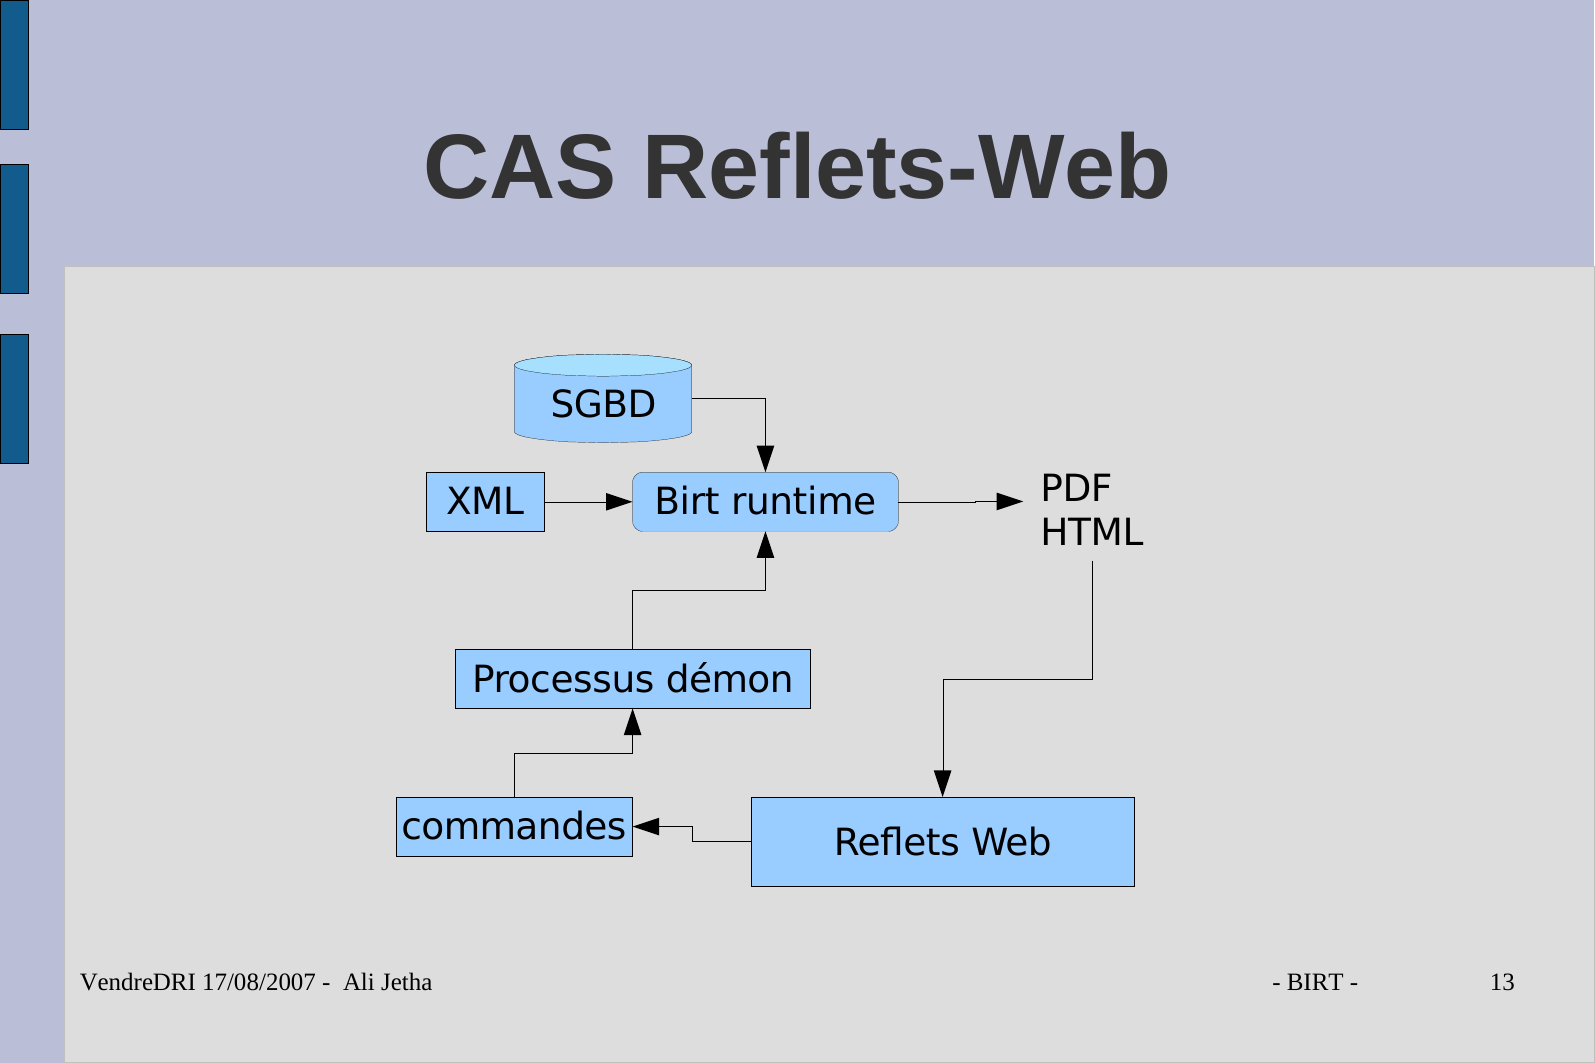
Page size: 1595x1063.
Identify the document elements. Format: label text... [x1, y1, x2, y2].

title CAS Reflets-Web [117, 85, 1479, 249]
chart [324, 324, 1158, 916]
